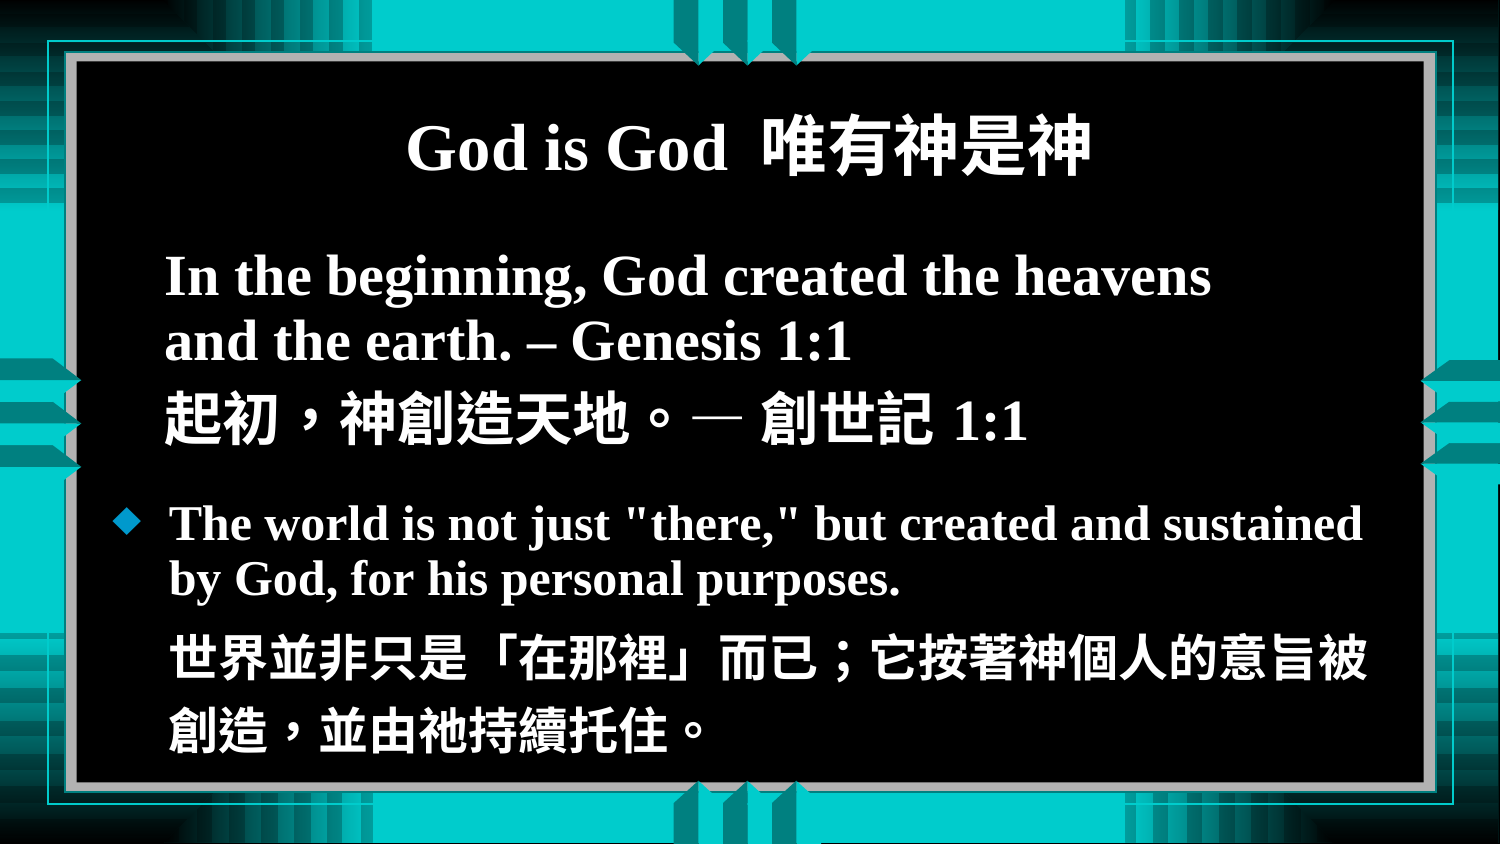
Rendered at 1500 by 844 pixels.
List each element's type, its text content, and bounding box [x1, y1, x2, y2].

text_box In the beginning, God created the heavens and the earth. – Genesis 1:1 起初，神創造天地。— 創世記1:1 [150, 236, 1313, 465]
list The world is not just "there," but created and sustained by God, for his personal purposes. 世界並非只是「在那裡」而已；它按著神個人的意旨被創造，並由祂持續托住。 [112, 495, 1388, 764]
title God is God 唯有神是神 [112, 70, 1388, 212]
